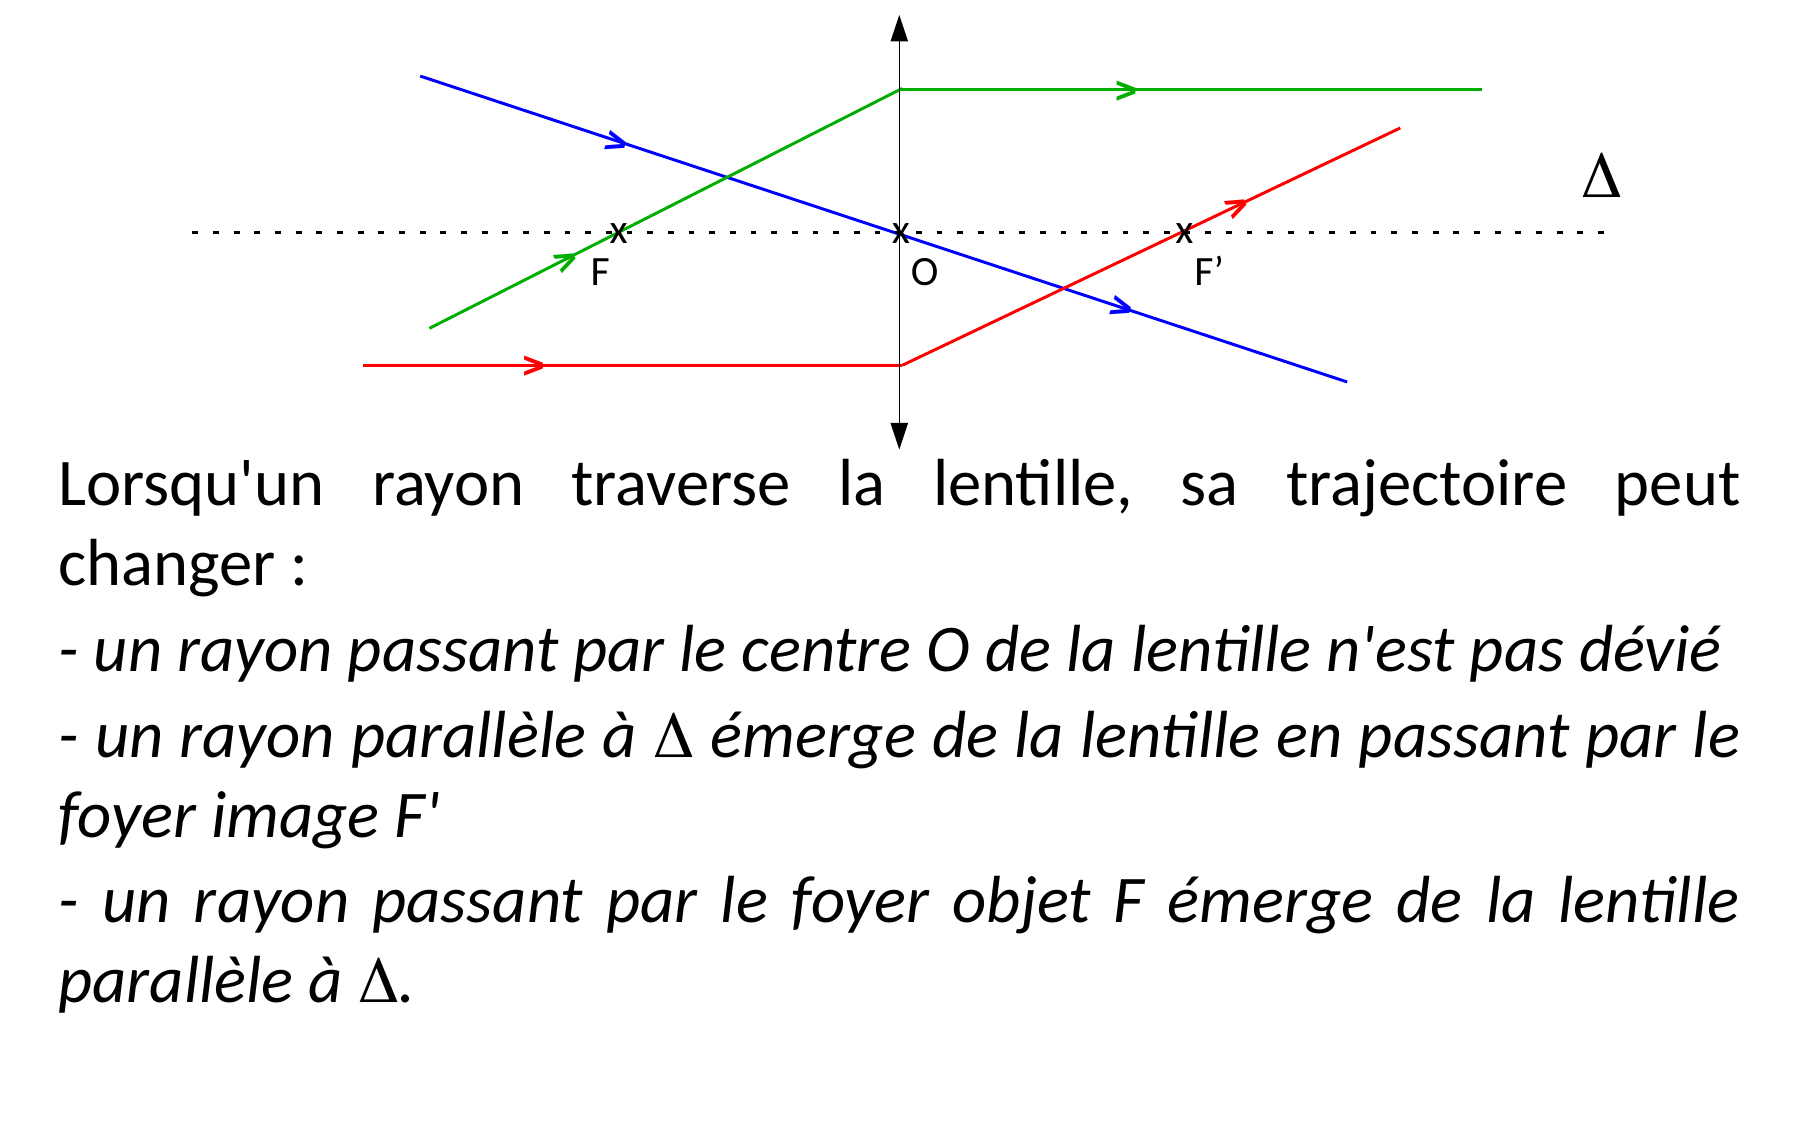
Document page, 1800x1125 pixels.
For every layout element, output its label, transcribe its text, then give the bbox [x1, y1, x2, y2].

text_box > [582, 107, 659, 182]
text_box > [1201, 166, 1282, 241]
text_box > [529, 223, 575, 300]
text_box > [1087, 272, 1160, 348]
text_box x F’ [1160, 204, 1239, 304]
text_box D [1566, 143, 1646, 243]
list Lorsqu'un rayon traverse la lentille, sa trajectoire peut changer : - un rayon passant par le centre O de la lentille n'est pas dévié - un rayon parallèle à D émerge de la lentille en passant par le foyer image F' - un rayon passant par le foyer objet F émerge de la lentille parallèle à D. [43, 431, 1757, 1028]
text_box x O [877, 204, 955, 304]
text_box x F [575, 204, 654, 304]
text_box > [1100, 62, 1163, 121]
text_box > [507, 336, 570, 395]
